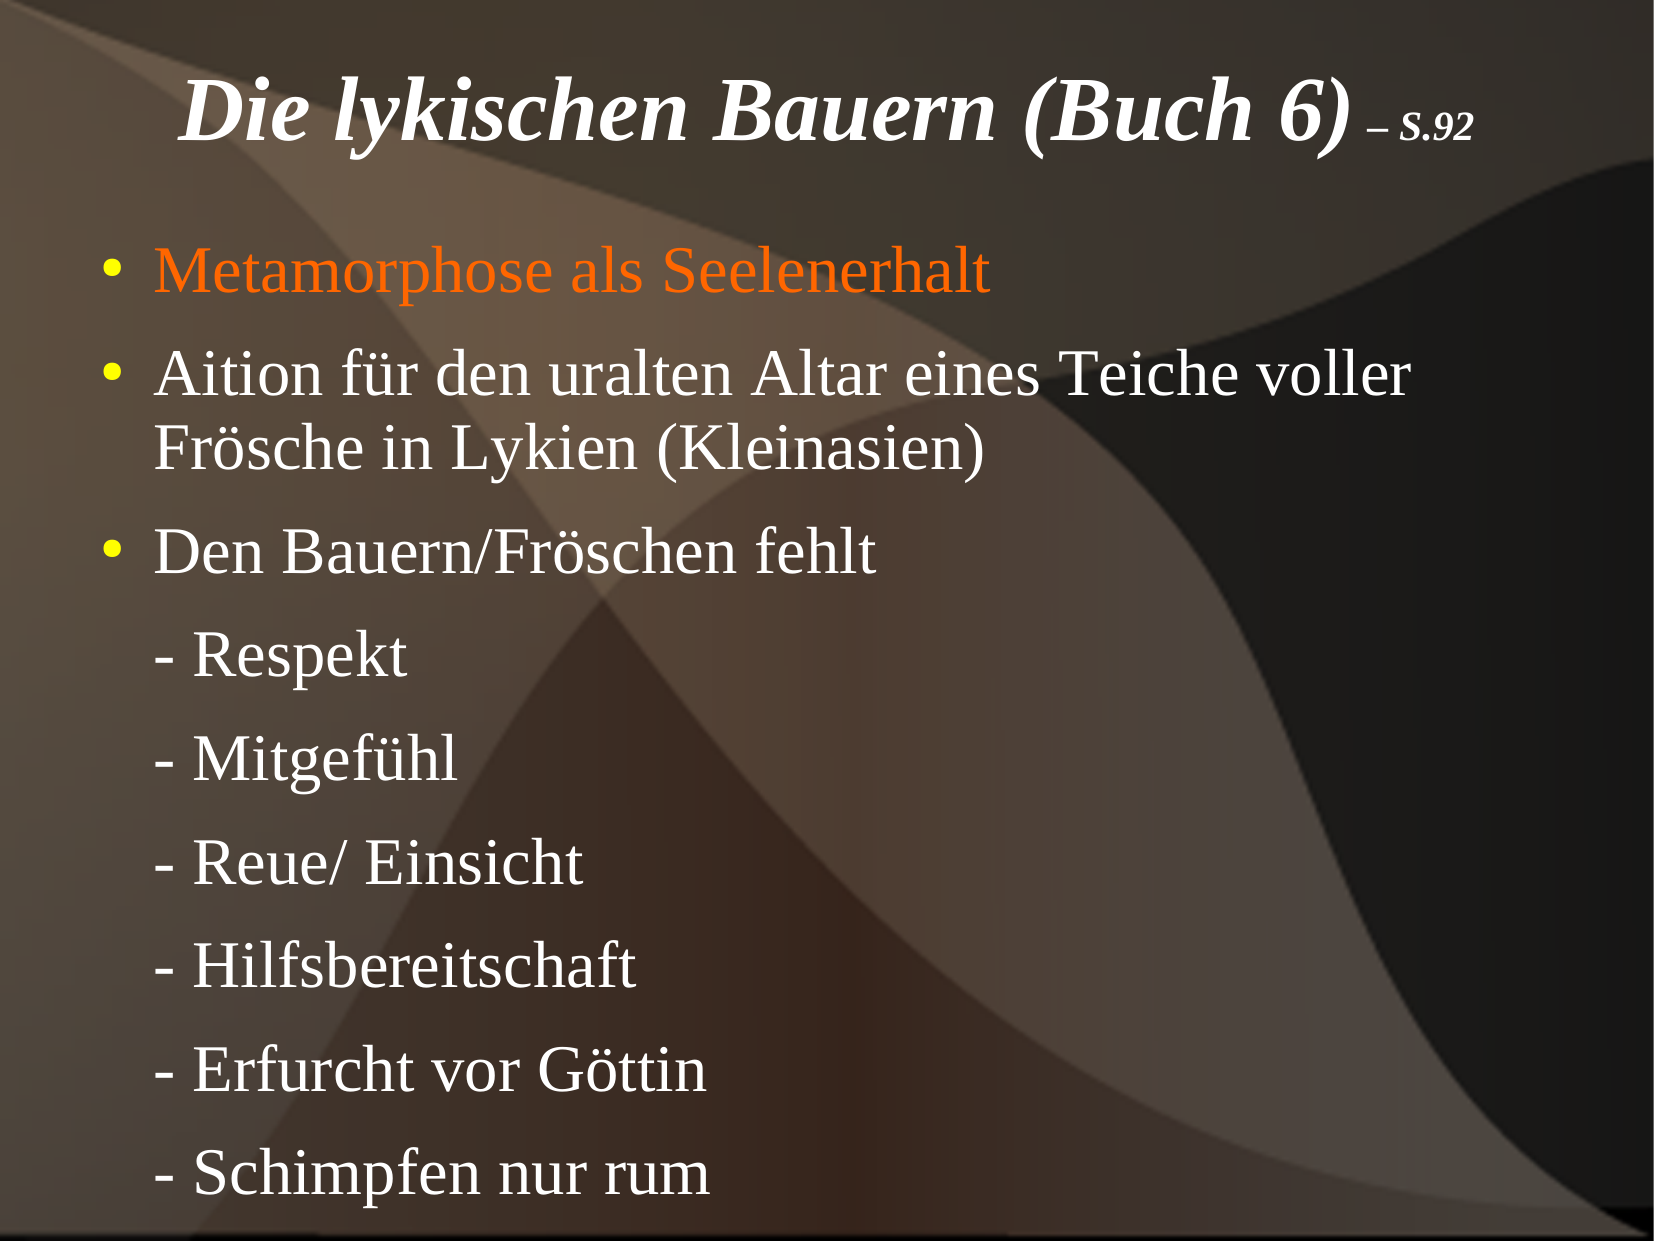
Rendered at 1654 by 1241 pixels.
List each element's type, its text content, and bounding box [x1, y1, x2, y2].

title Die lykischen Bauern (Buch 6) – S.92 [82, 5, 1571, 213]
picture [0, 0, 1654, 1241]
list Metamorphose als Seelenerhalt Aition für den uralten Altar eines Teiche voller Frösche in Lykien (Kleinasien) Den Bauern/Fröschen fehlt - Respekt - Mitgefühl - Reue/ Einsicht - Hilfsbereitschaft - Erfurcht vor Göttin - Schimpfen nur rum [82, 232, 1571, 1217]
